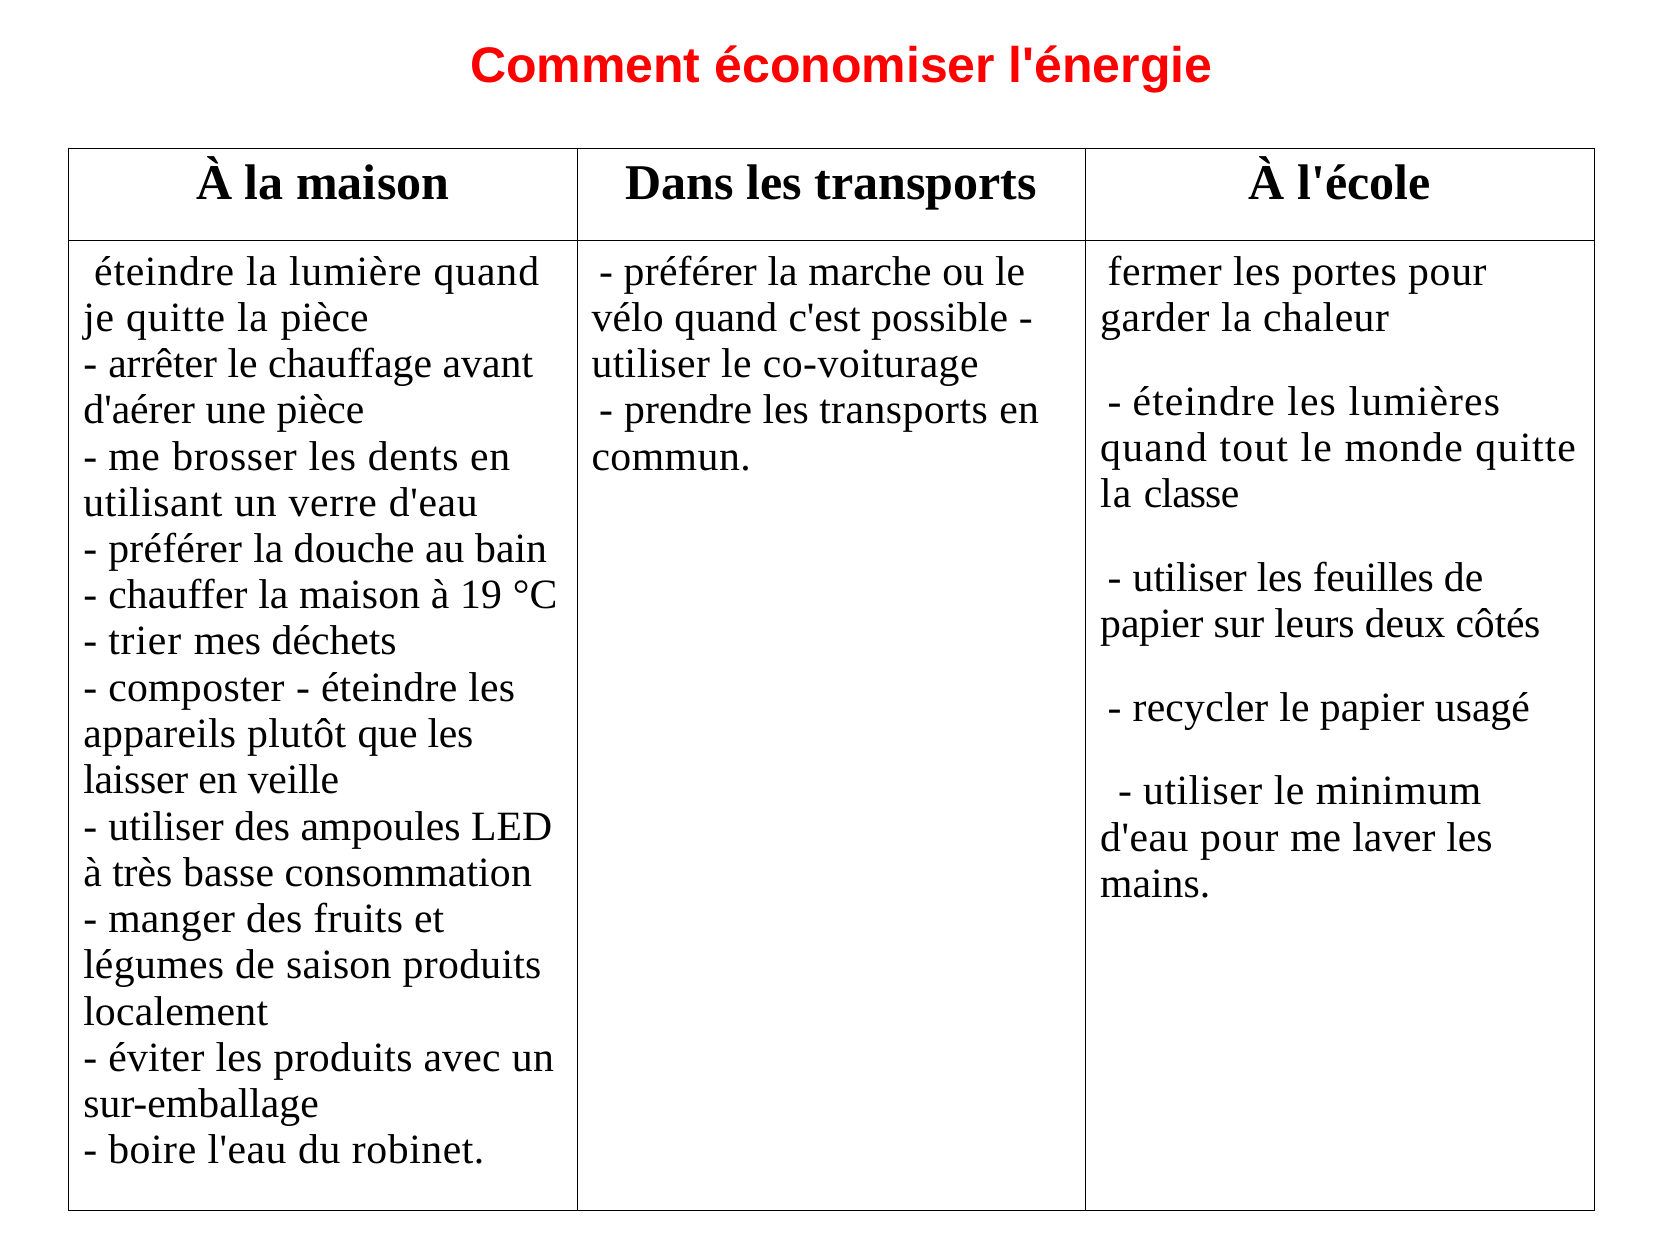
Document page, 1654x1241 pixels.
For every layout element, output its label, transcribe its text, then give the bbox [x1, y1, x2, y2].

table_cell fermer les portes pour garder la chaleur - éteindre les lumières quand tout le monde quitte la classe - utiliser les feuilles de papier sur leurs deux côtés - recycler le papier usagé - utiliser le minimum d'eau pour me laver les mains. [1086, 241, 1594, 1210]
table_cell éteindre la lumière quand je quitte la pièce - arrêter le chauffage avant d'aérer une pièce - me brosser les dents en utilisant un verre d'eau - préférer la douche au bain - chauffer la maison à 19 °C - trier mes déchets - composter - éteindre les appareils plutôt que les laisser en veille - utiliser des ampoules LED à très basse consommation - manger des fruits et légumes de saison produits localement - éviter les produits avec un sur-emballage - boire l'eau du robinet. [69, 241, 577, 1210]
table_cell - préférer la marche ou le vélo quand c'est possible - utiliser le co-voiturage - prendre les transports en commun. [578, 241, 1085, 1210]
table_header Dans les transports [578, 149, 1085, 240]
table_header À la maison [69, 149, 577, 240]
table_header À l'école [1086, 149, 1594, 240]
text_box Comment économiser l'énergie [118, 29, 1565, 102]
